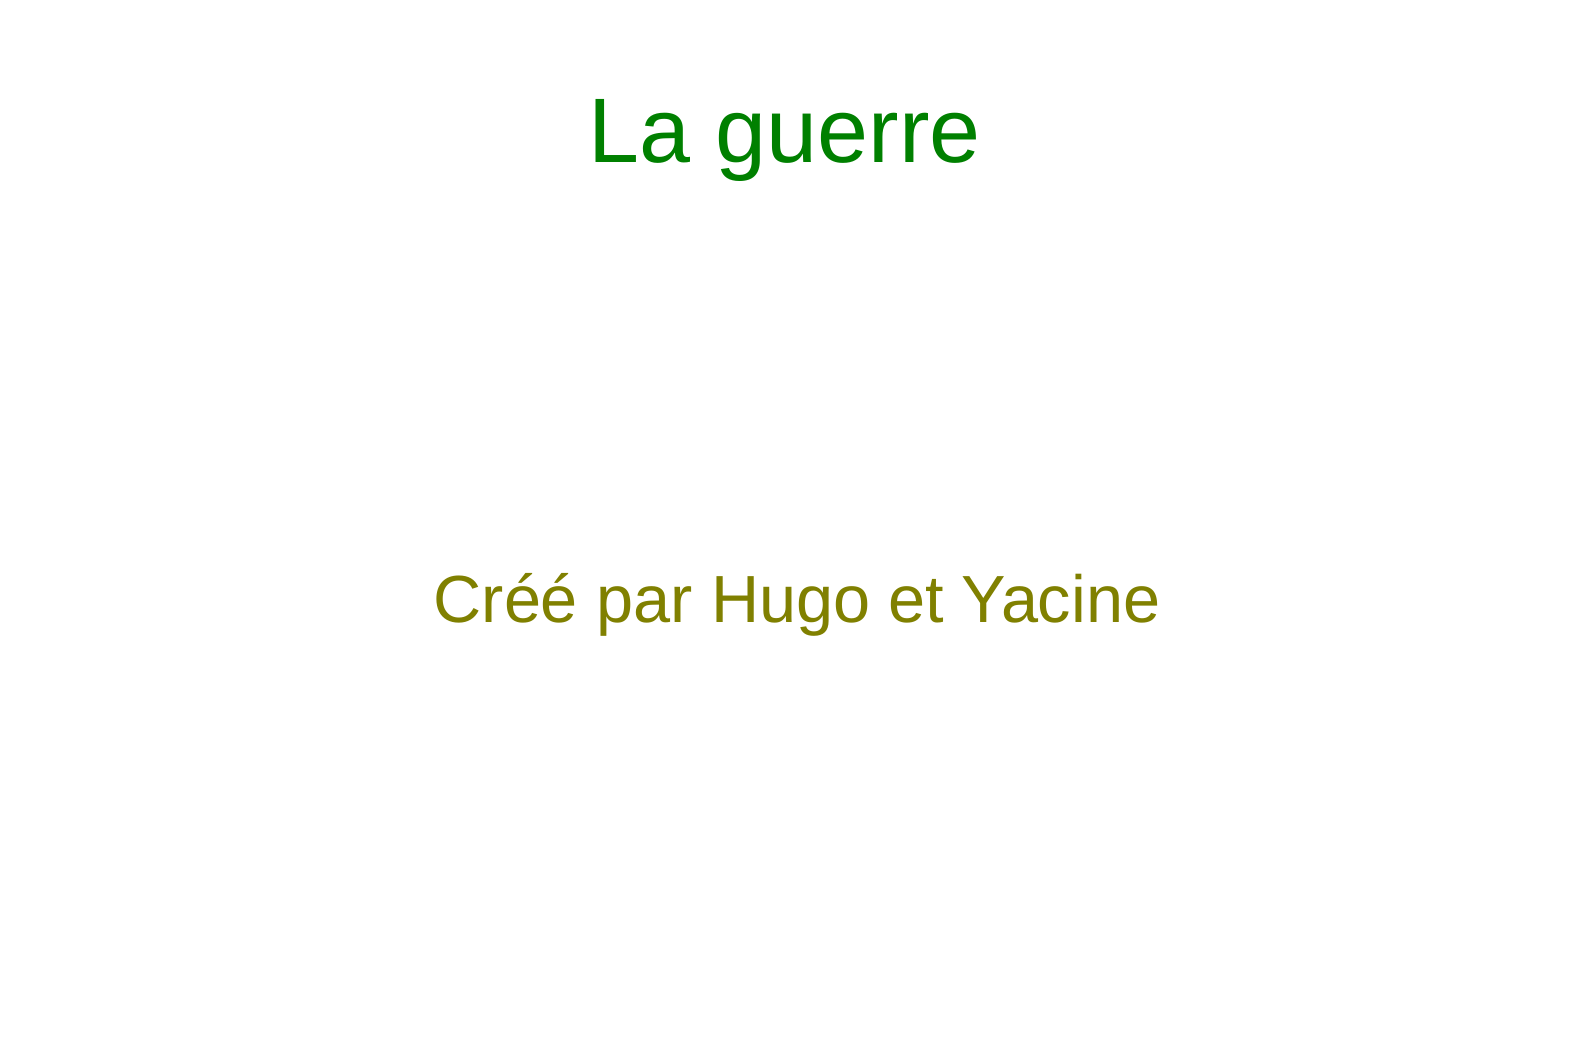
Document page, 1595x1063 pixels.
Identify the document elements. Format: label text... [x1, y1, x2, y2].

title La guerre [79, 49, 1515, 213]
subtitle Créé par Hugo et Yacine [79, 256, 1515, 943]
